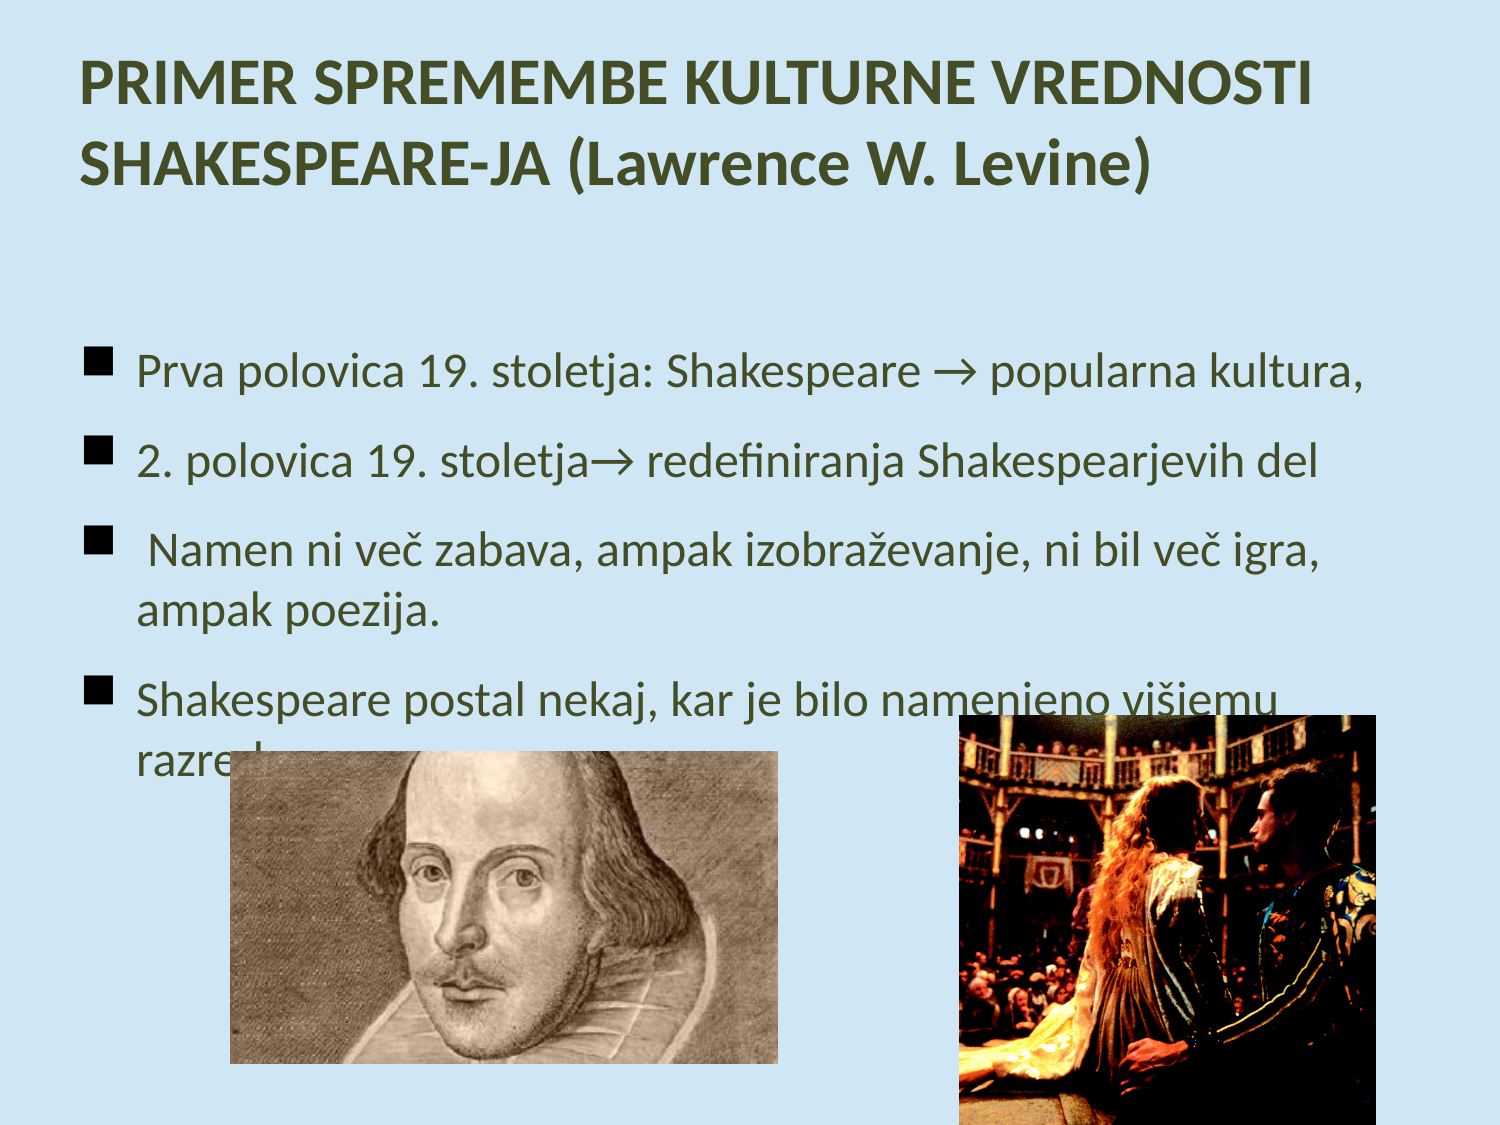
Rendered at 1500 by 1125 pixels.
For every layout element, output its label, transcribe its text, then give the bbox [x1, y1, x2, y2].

picture [959, 715, 1376, 1125]
picture [230, 751, 778, 1064]
list PRIMER SPREMEMBE KULTURNE VREDNOSTI SHAKESPEARE-JA (Lawrence W. Levine) Prva polovica 19. stoletja: Shakespeare → popularna kultura, 2. polovica 19. stoletja→ redefiniranja Shakespearjevih del Namen ni več zabava, ampak izobraževanje, ni bil več igra, ampak poezija. Shakespeare postal nekaj, kar je bilo namenjeno višjemu razredu [64, 30, 1425, 1071]
